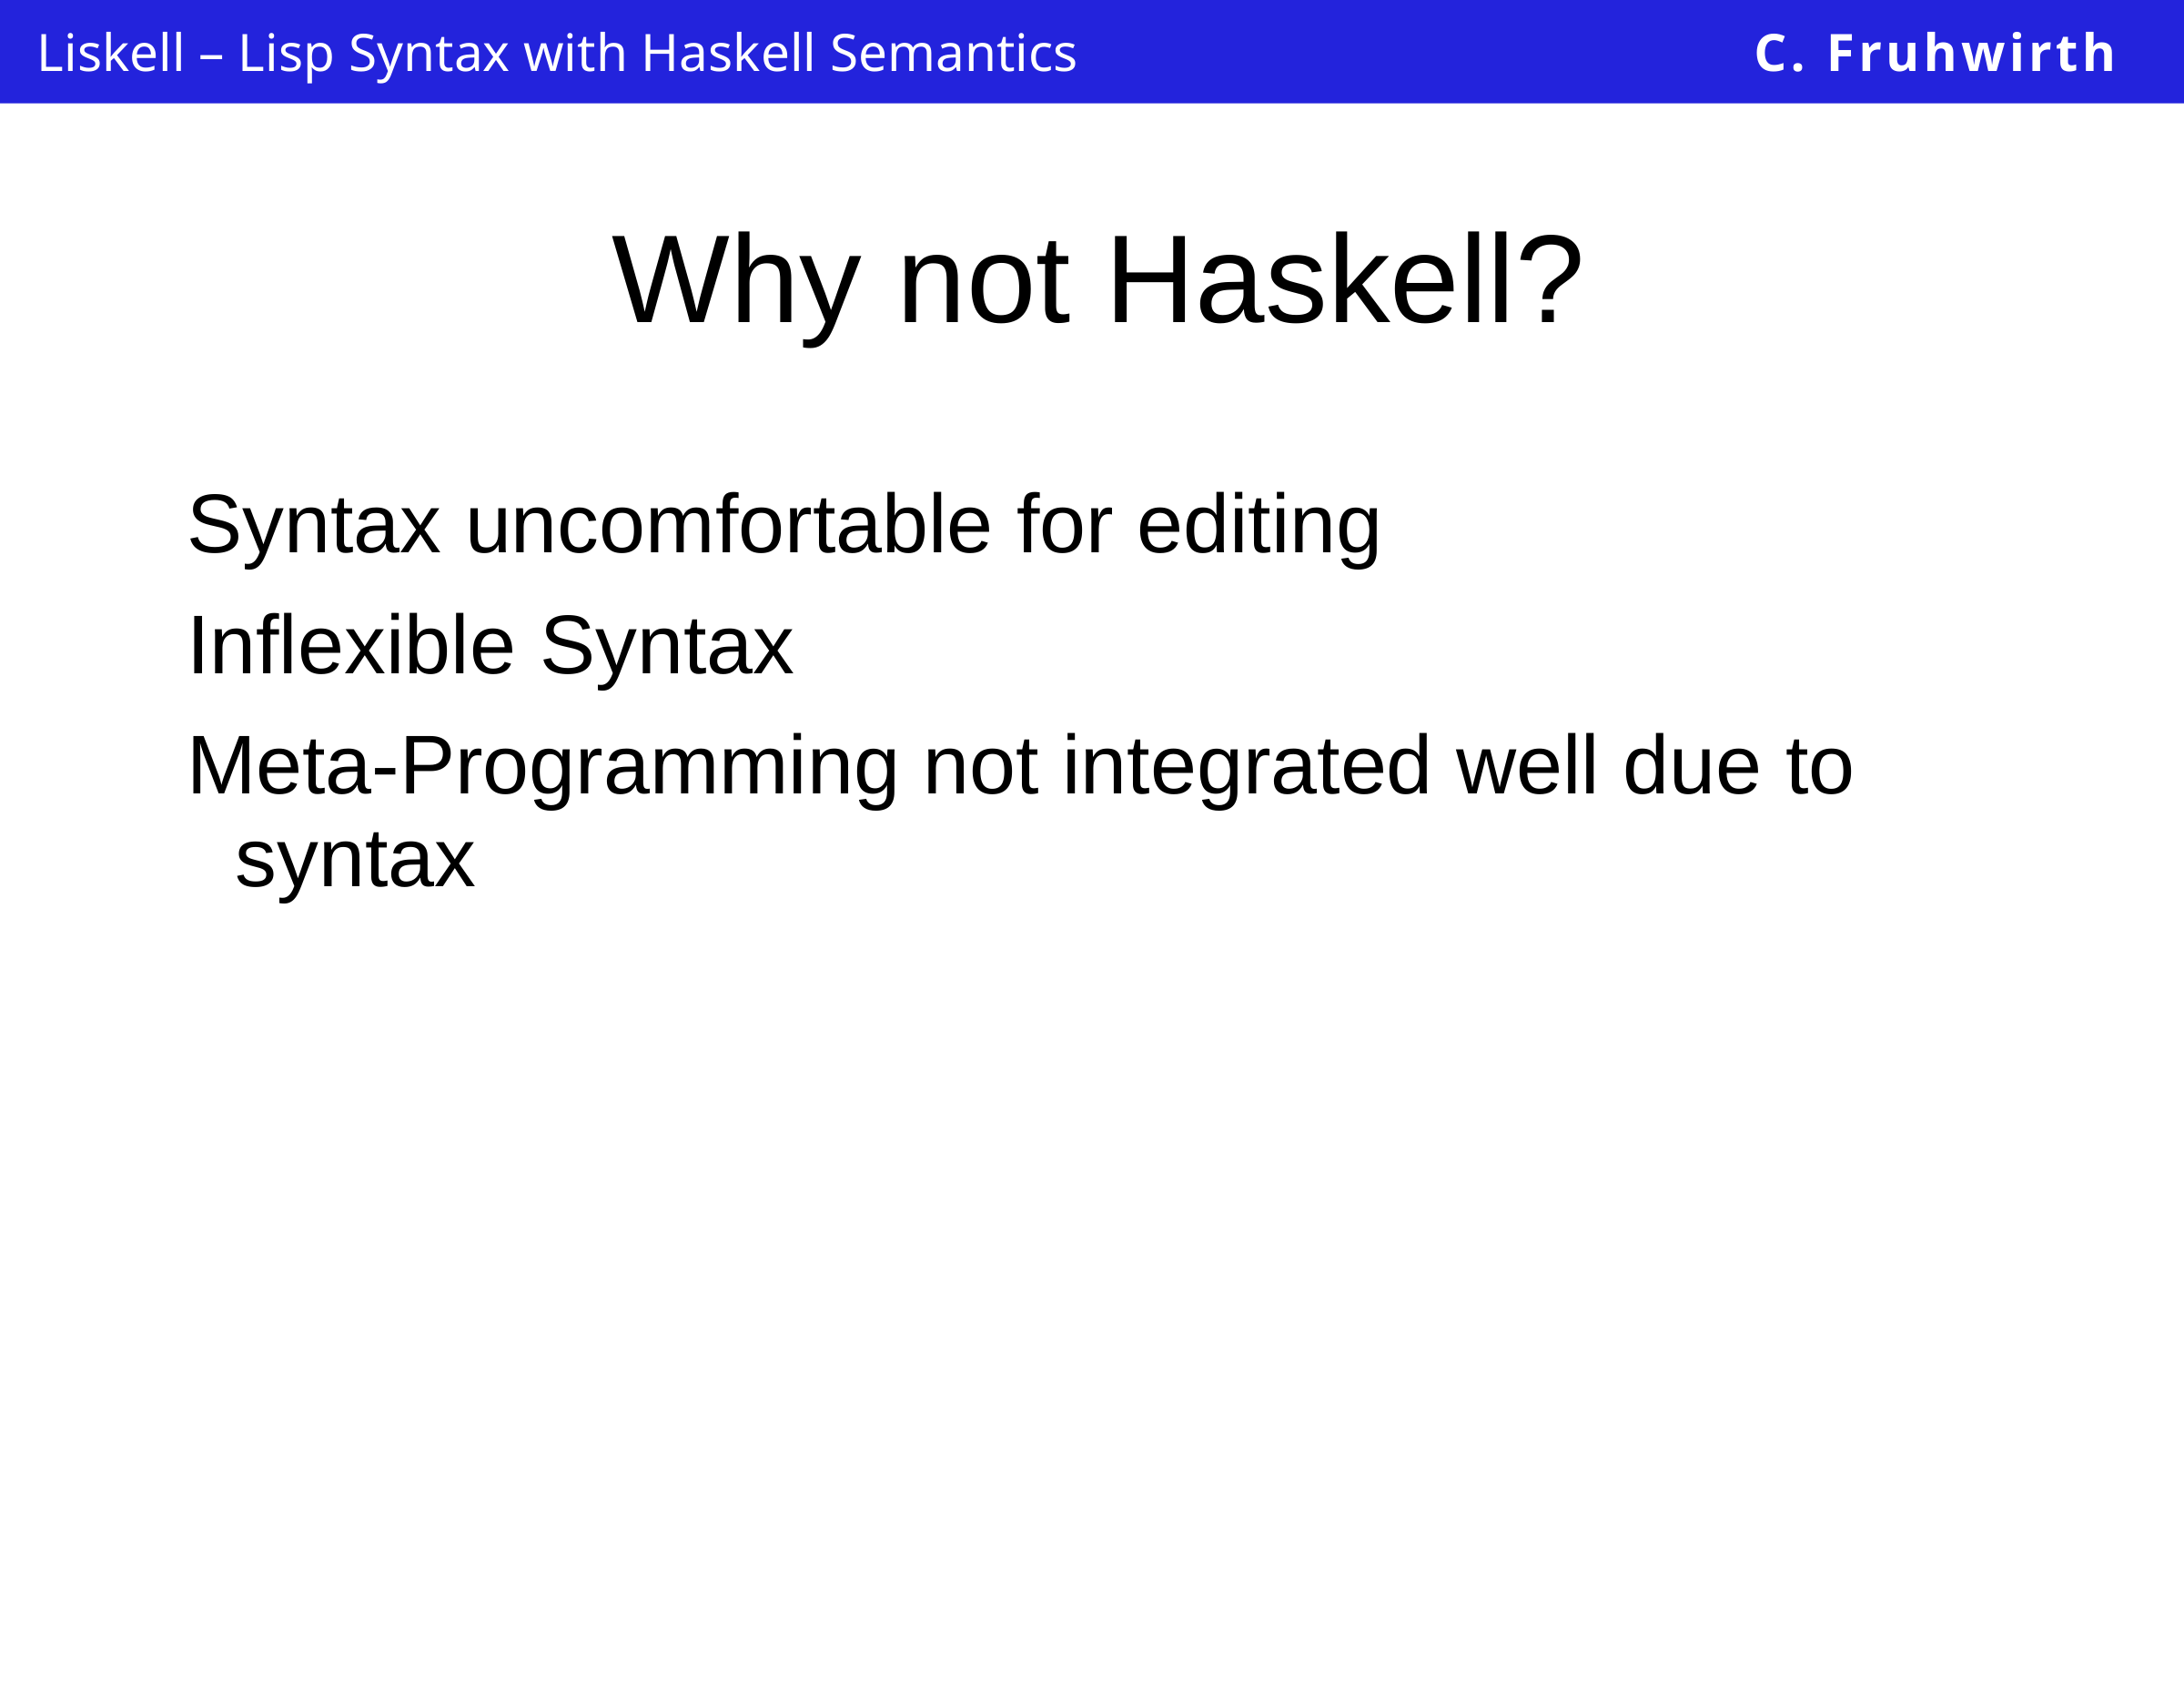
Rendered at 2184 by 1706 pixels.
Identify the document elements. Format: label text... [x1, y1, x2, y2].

title Why not Haskell? [116, 143, 2082, 415]
list Syntax uncomfortable for editing Inflexible Syntax Meta-Programming not integrated well due to syntax [170, 478, 2014, 1297]
